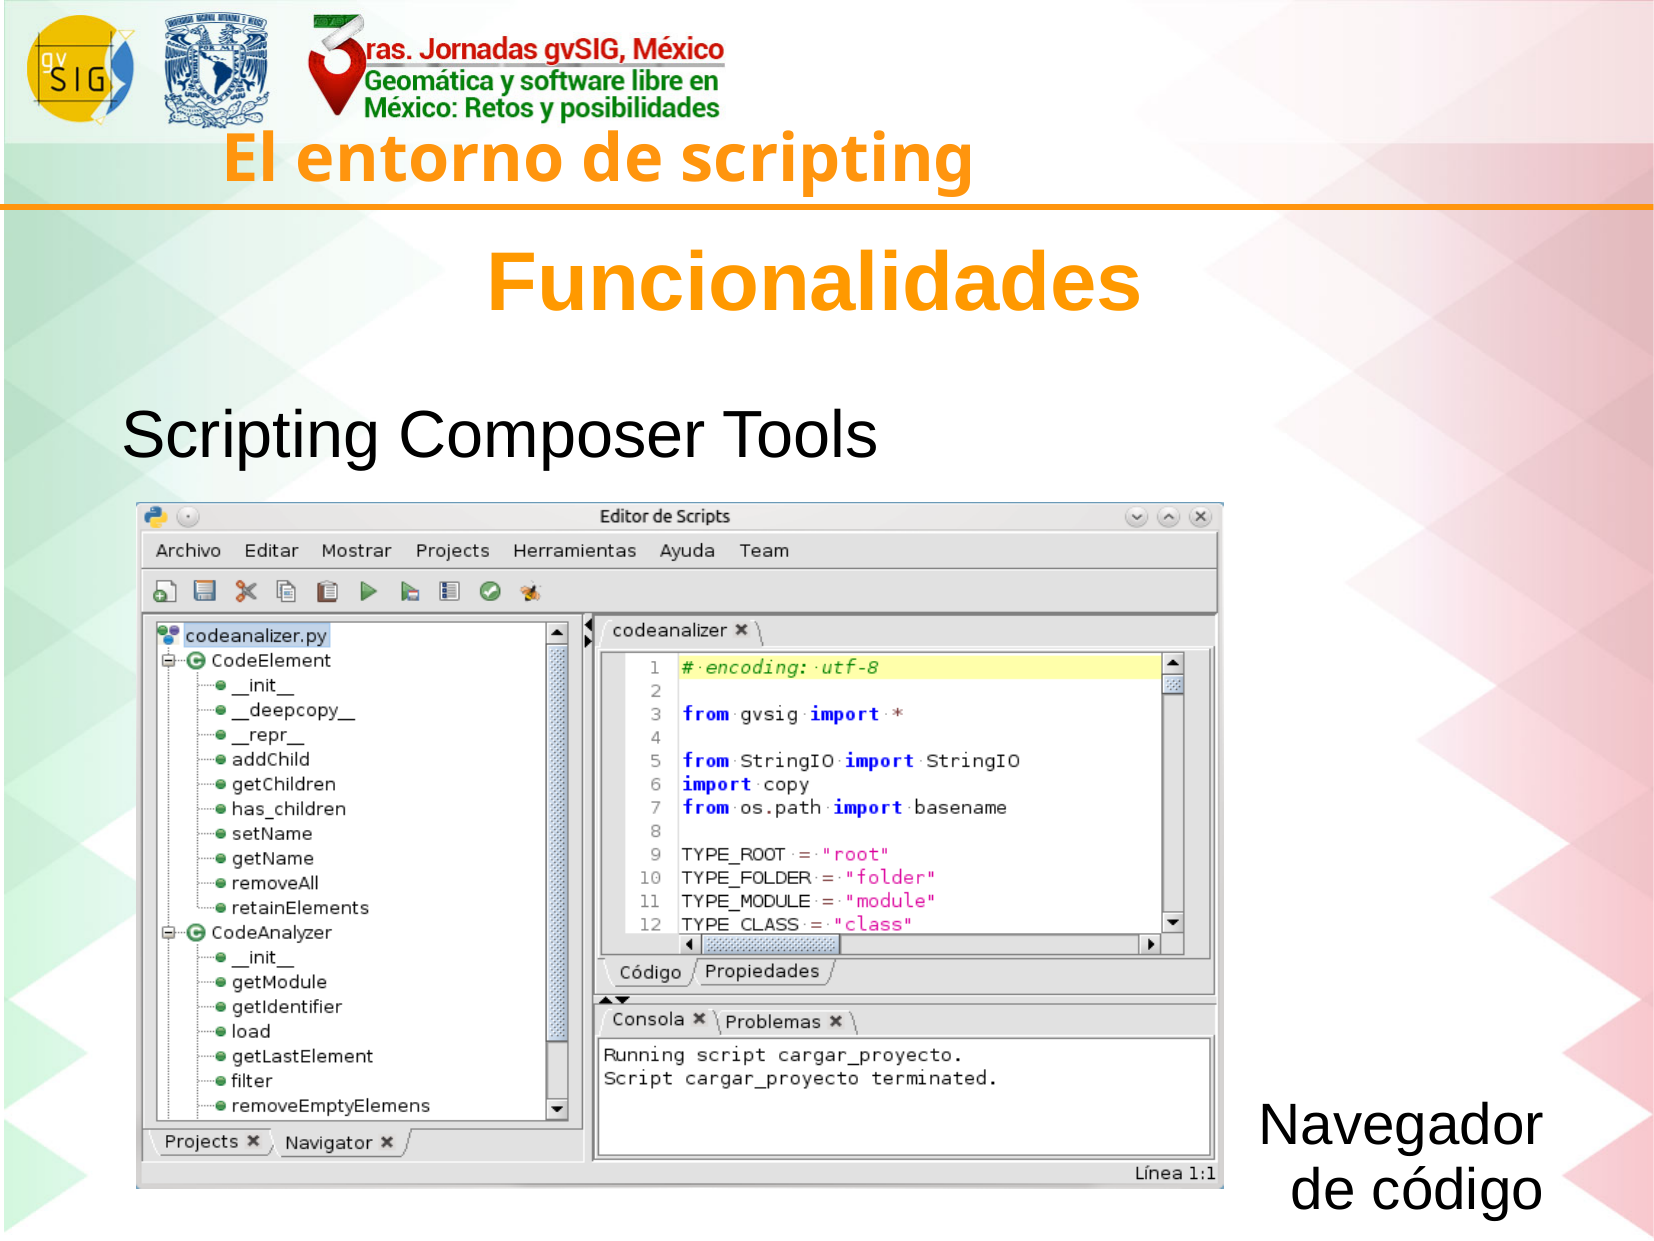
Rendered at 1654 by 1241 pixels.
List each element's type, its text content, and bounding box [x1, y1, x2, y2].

text_box Scripting Composer Tools Navegador de código [106, 389, 1560, 1231]
picture [4, 210, 1654, 1240]
text_box Funcionalidades [23, 228, 1607, 337]
title El entorno de scripting [0, 0, 1654, 207]
